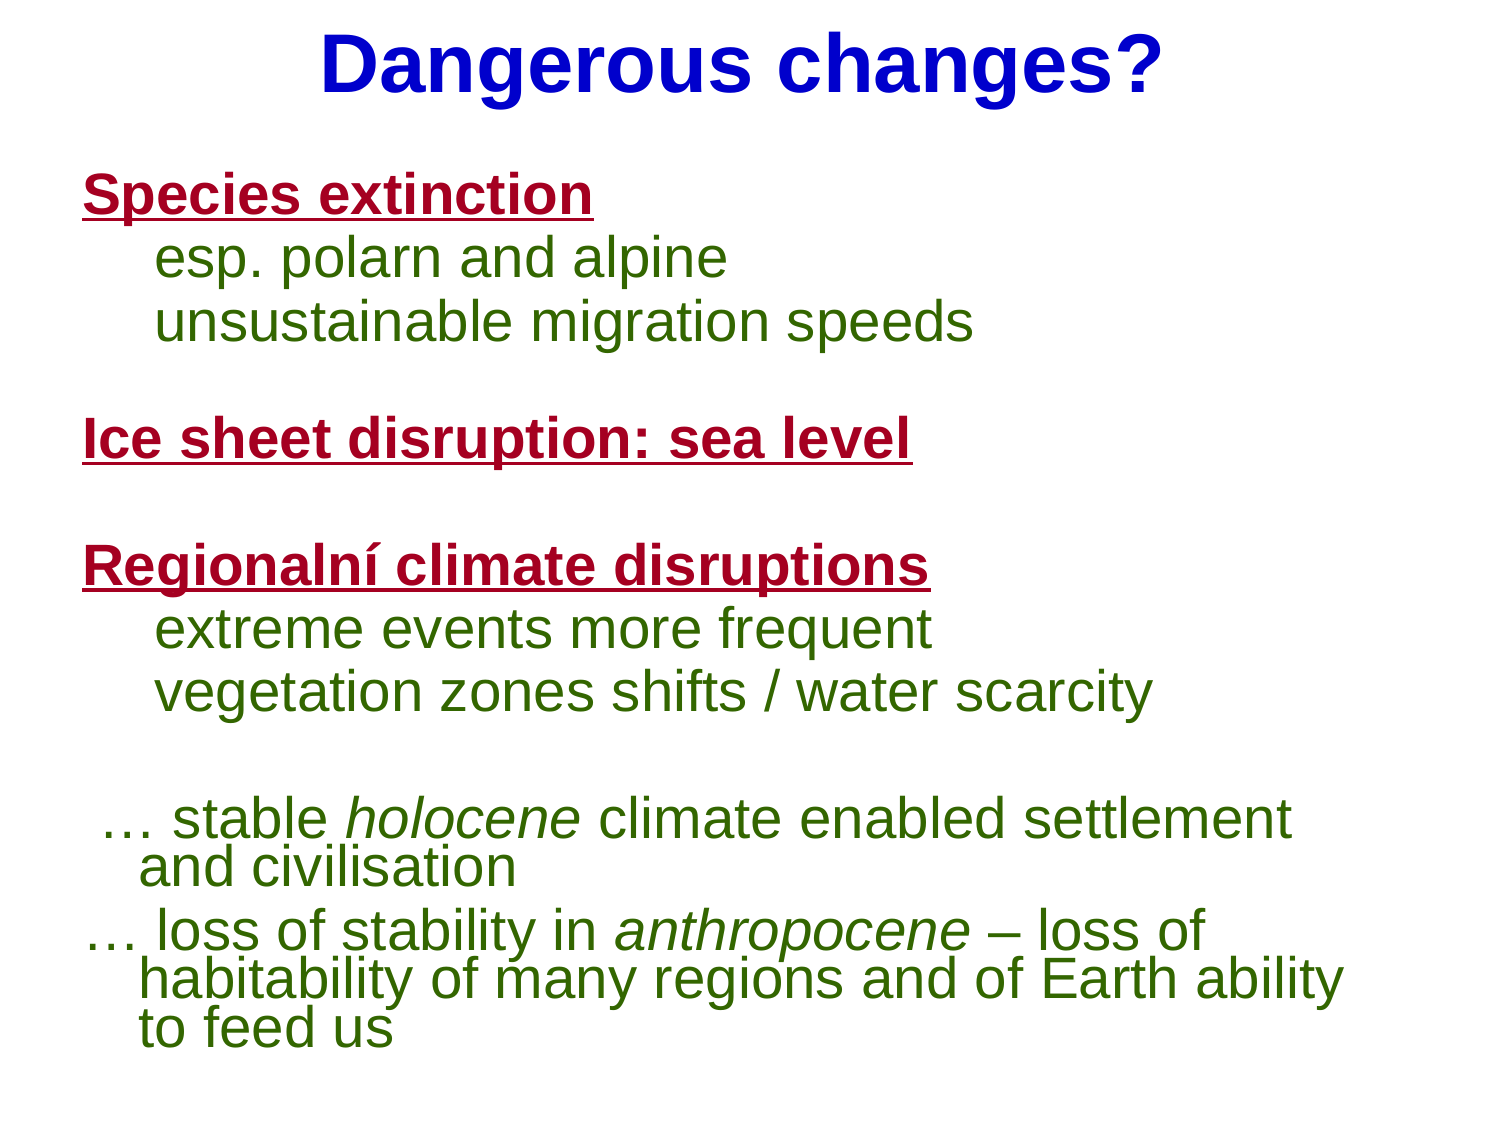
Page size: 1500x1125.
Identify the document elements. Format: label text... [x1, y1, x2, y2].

list Dangerous changes? Species extinction esp. polarn and alpine unsustainable migration speeds Ice sheet disruption: sea level Regionalní climate disruptions extreme events more frequent vegetation zones shifts / water scarcity … stable holocene climate enabled settlement and civilisation … loss of stability in anthropocene – loss of habitability of many regions and of Earth ability to feed us [67, 29, 1418, 1125]
